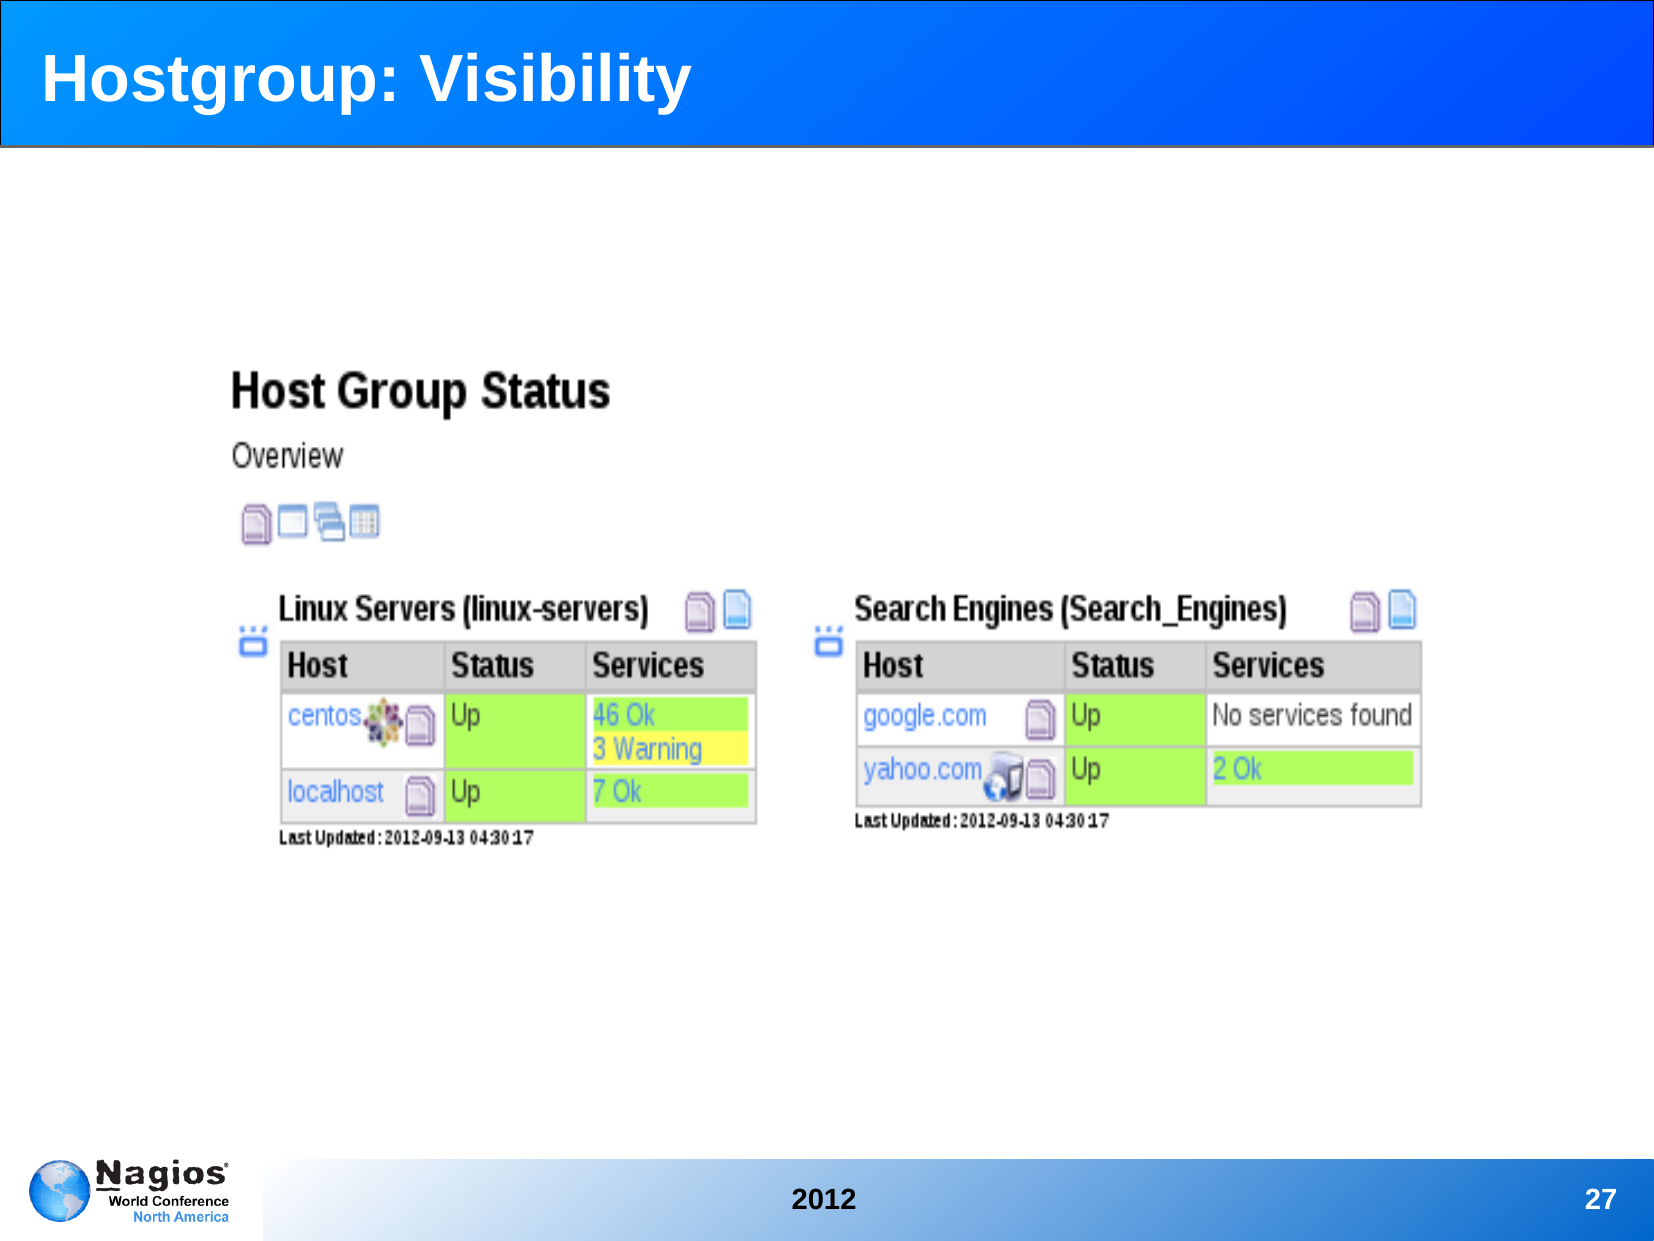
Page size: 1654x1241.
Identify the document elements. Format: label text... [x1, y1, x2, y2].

picture [227, 344, 1452, 868]
title Hostgroup: Visibility [41, 36, 1248, 120]
picture [29, 1159, 229, 1235]
